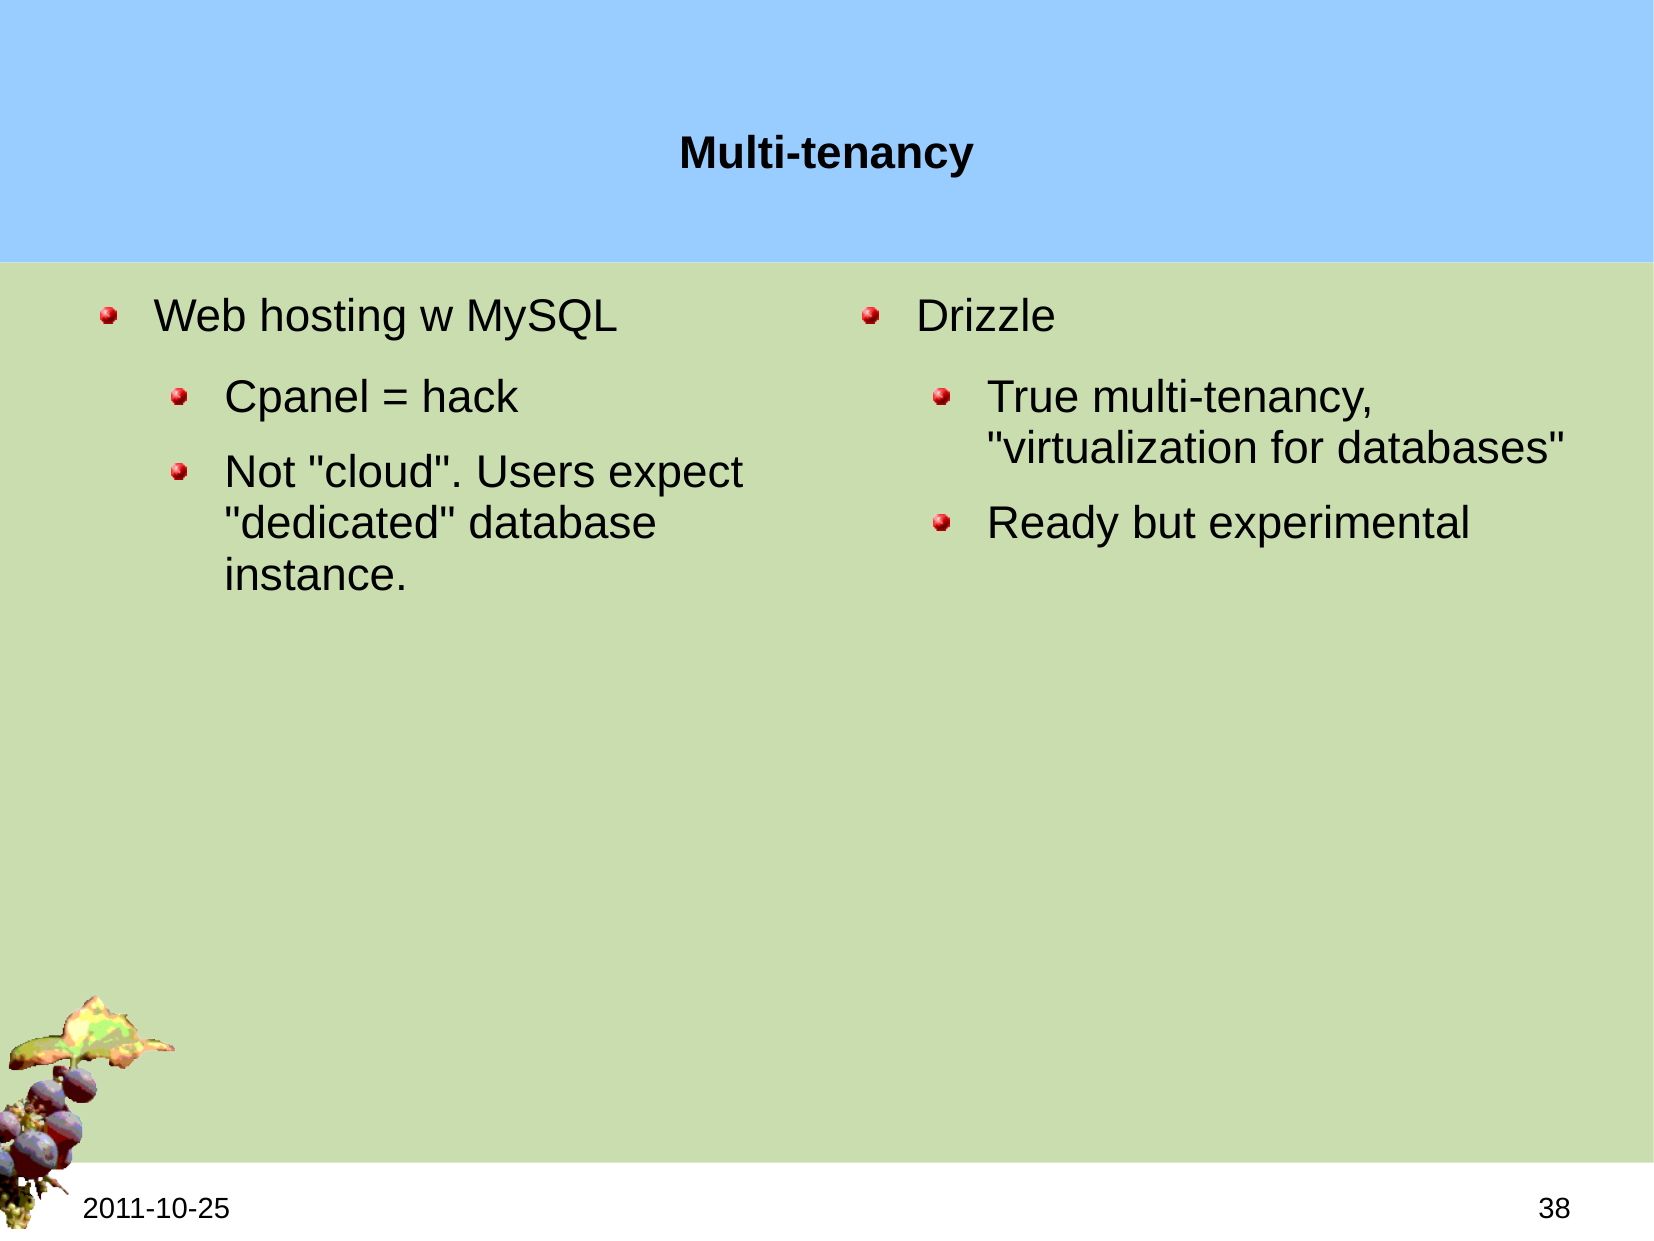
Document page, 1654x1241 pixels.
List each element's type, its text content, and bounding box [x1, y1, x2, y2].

picture [0, 990, 188, 1229]
title Multi-tenancy [82, 49, 1571, 257]
list Drizzle True multi-tenancy, "virtualization for databases" Ready but experimental [845, 290, 1572, 1109]
list Web hosting w MySQL Cpanel = hack Not "cloud". Users expect "dedicated" database instance. [82, 290, 809, 1109]
